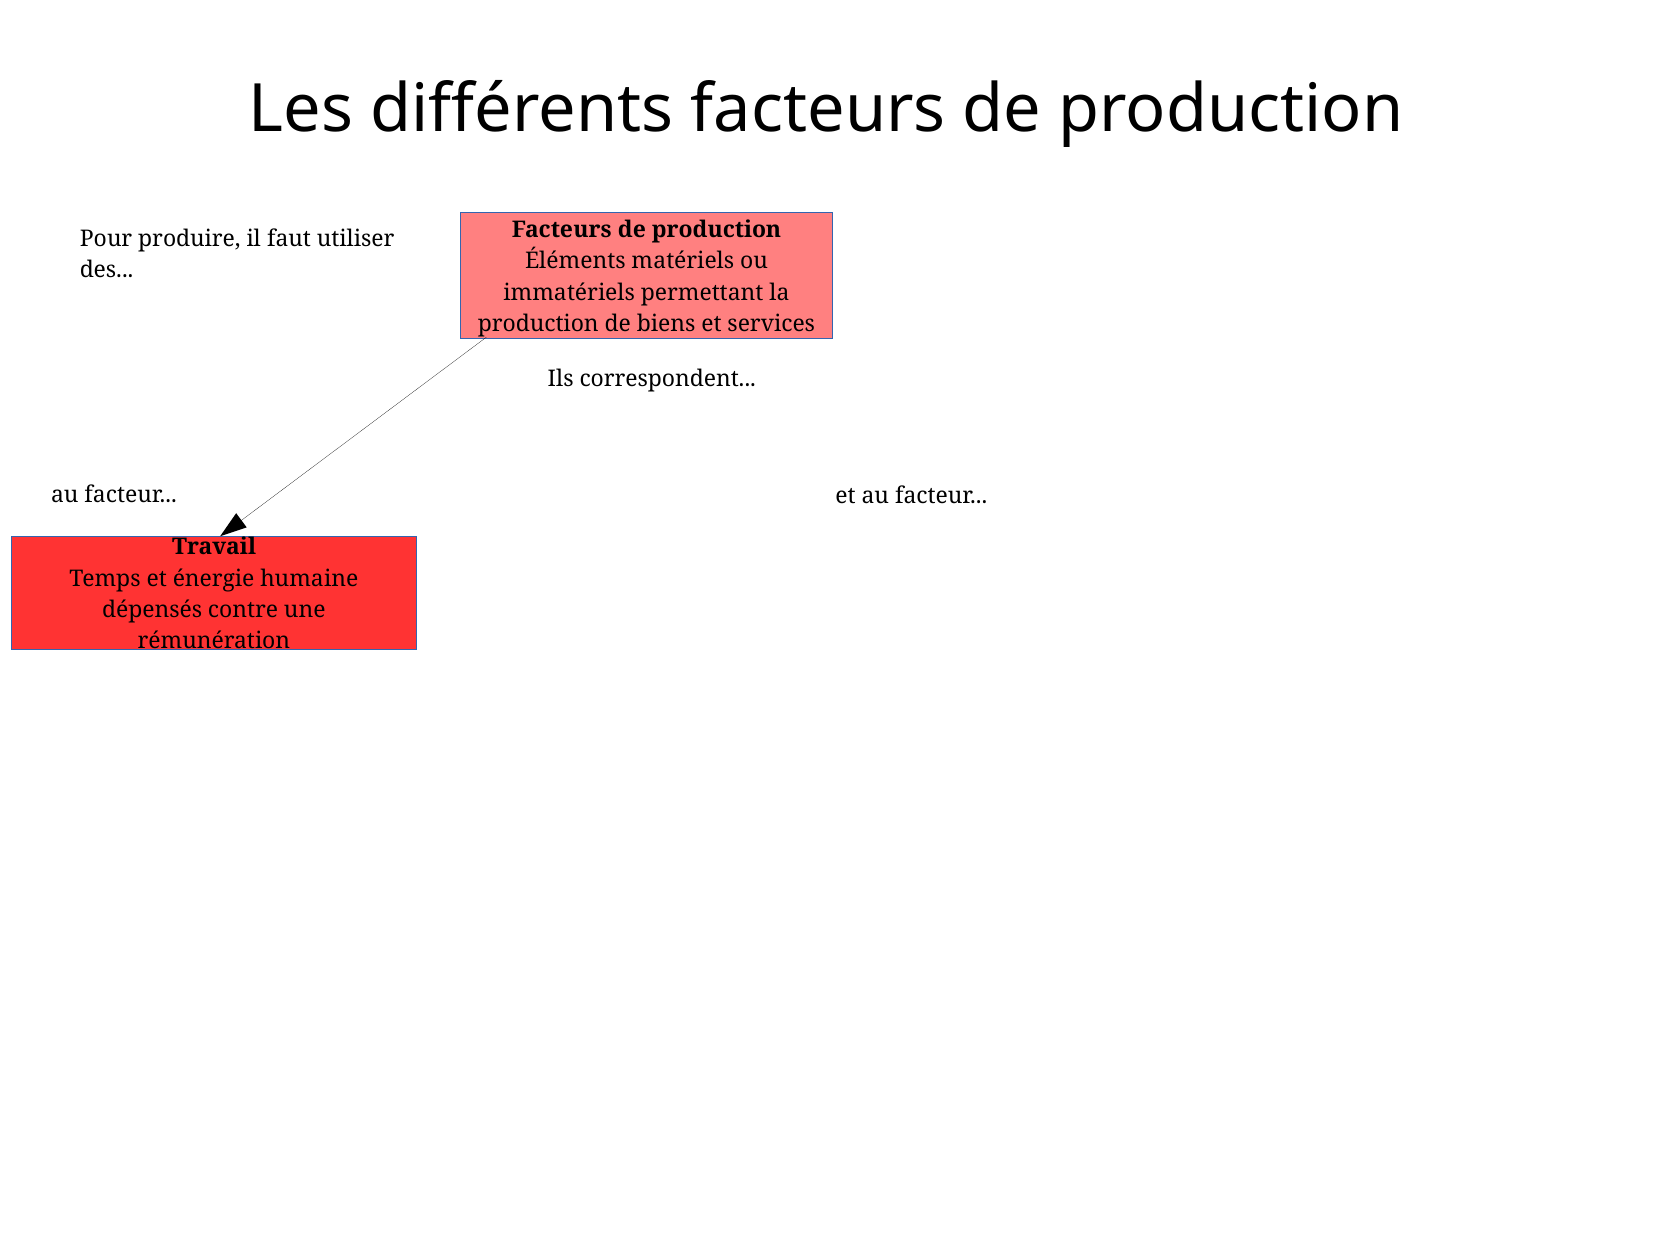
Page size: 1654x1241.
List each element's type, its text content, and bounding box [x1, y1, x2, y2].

title Les différents facteurs de production [82, 46, 1571, 166]
text_box et au facteur... [820, 471, 1004, 524]
text_box Facteurs de production Éléments matériels ou immatériels permettant la production de biens et services [460, 212, 833, 339]
text_box Pour produire, il faut utiliser des... [64, 214, 455, 272]
text_box au facteur... [36, 470, 208, 524]
text_box Ils correspondent... [532, 354, 767, 408]
text_box Travail Temps et énergie humaine dépensés contre une rémunération [11, 536, 417, 650]
